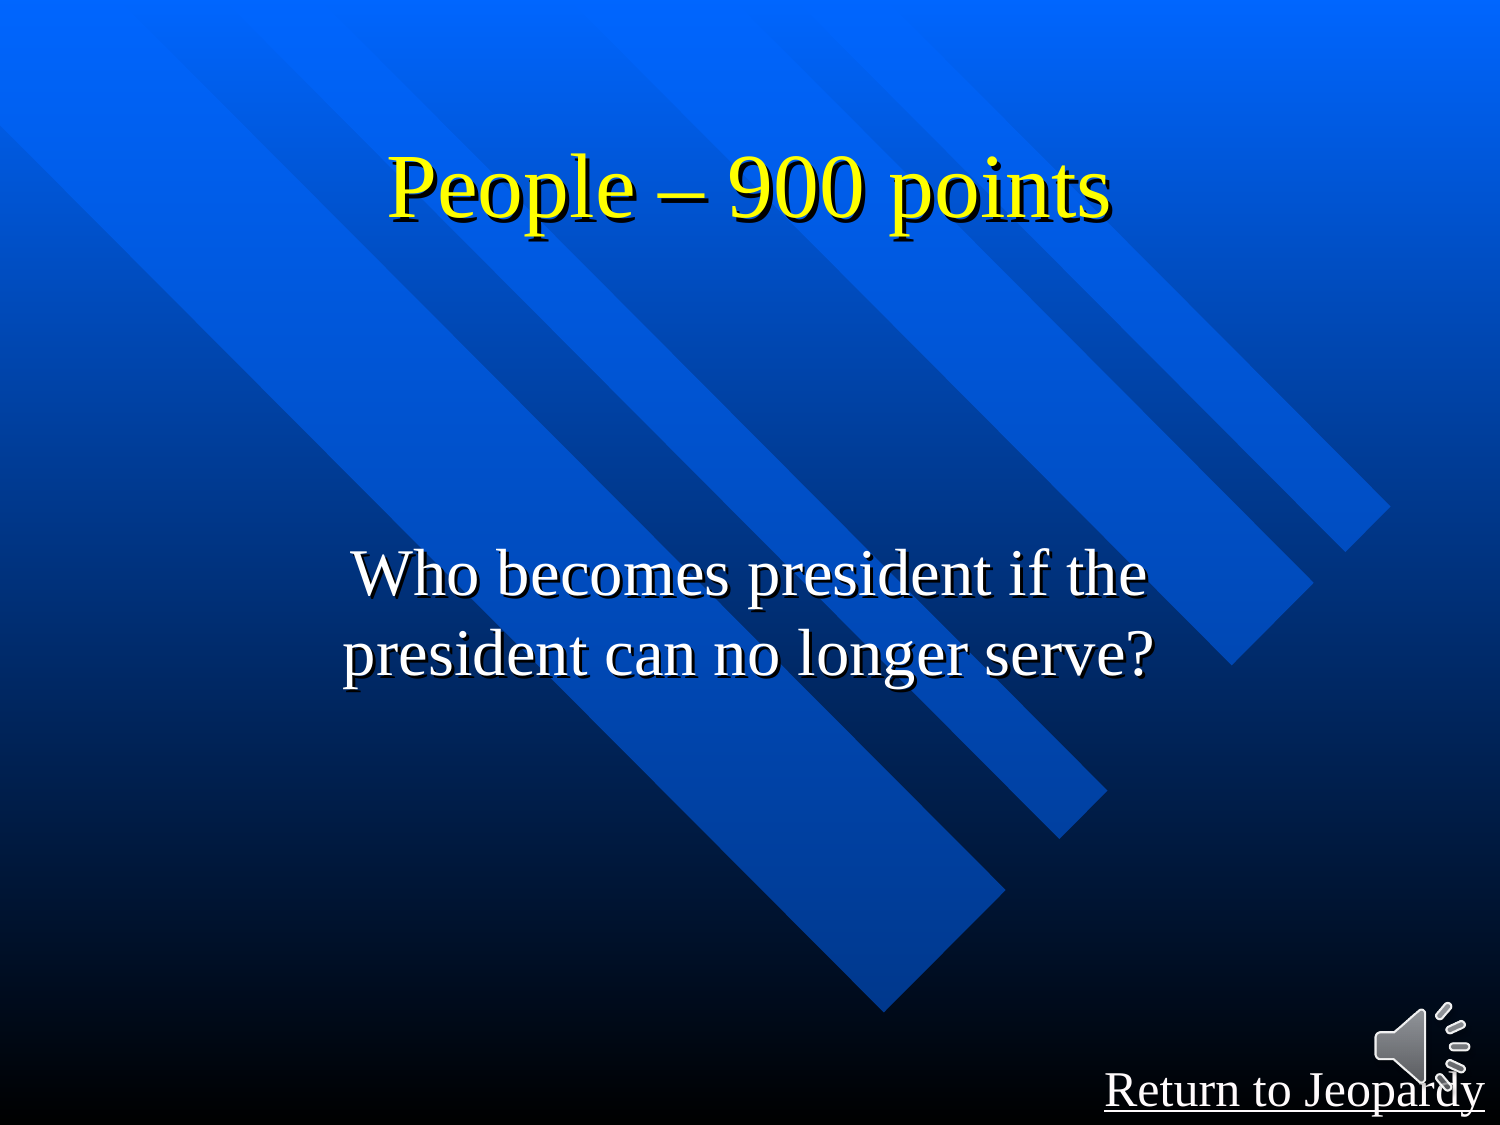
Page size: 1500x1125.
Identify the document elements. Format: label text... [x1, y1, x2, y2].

subtitle Who becomes president if the president can no longer serve? [225, 425, 1276, 850]
picture [1374, 999, 1476, 1101]
title People – 900 points [112, 87, 1388, 275]
text_box Return to Jeopardy [1379, 1101, 1472, 1110]
text_box Return to Jeopardy [1089, 1048, 1500, 1125]
